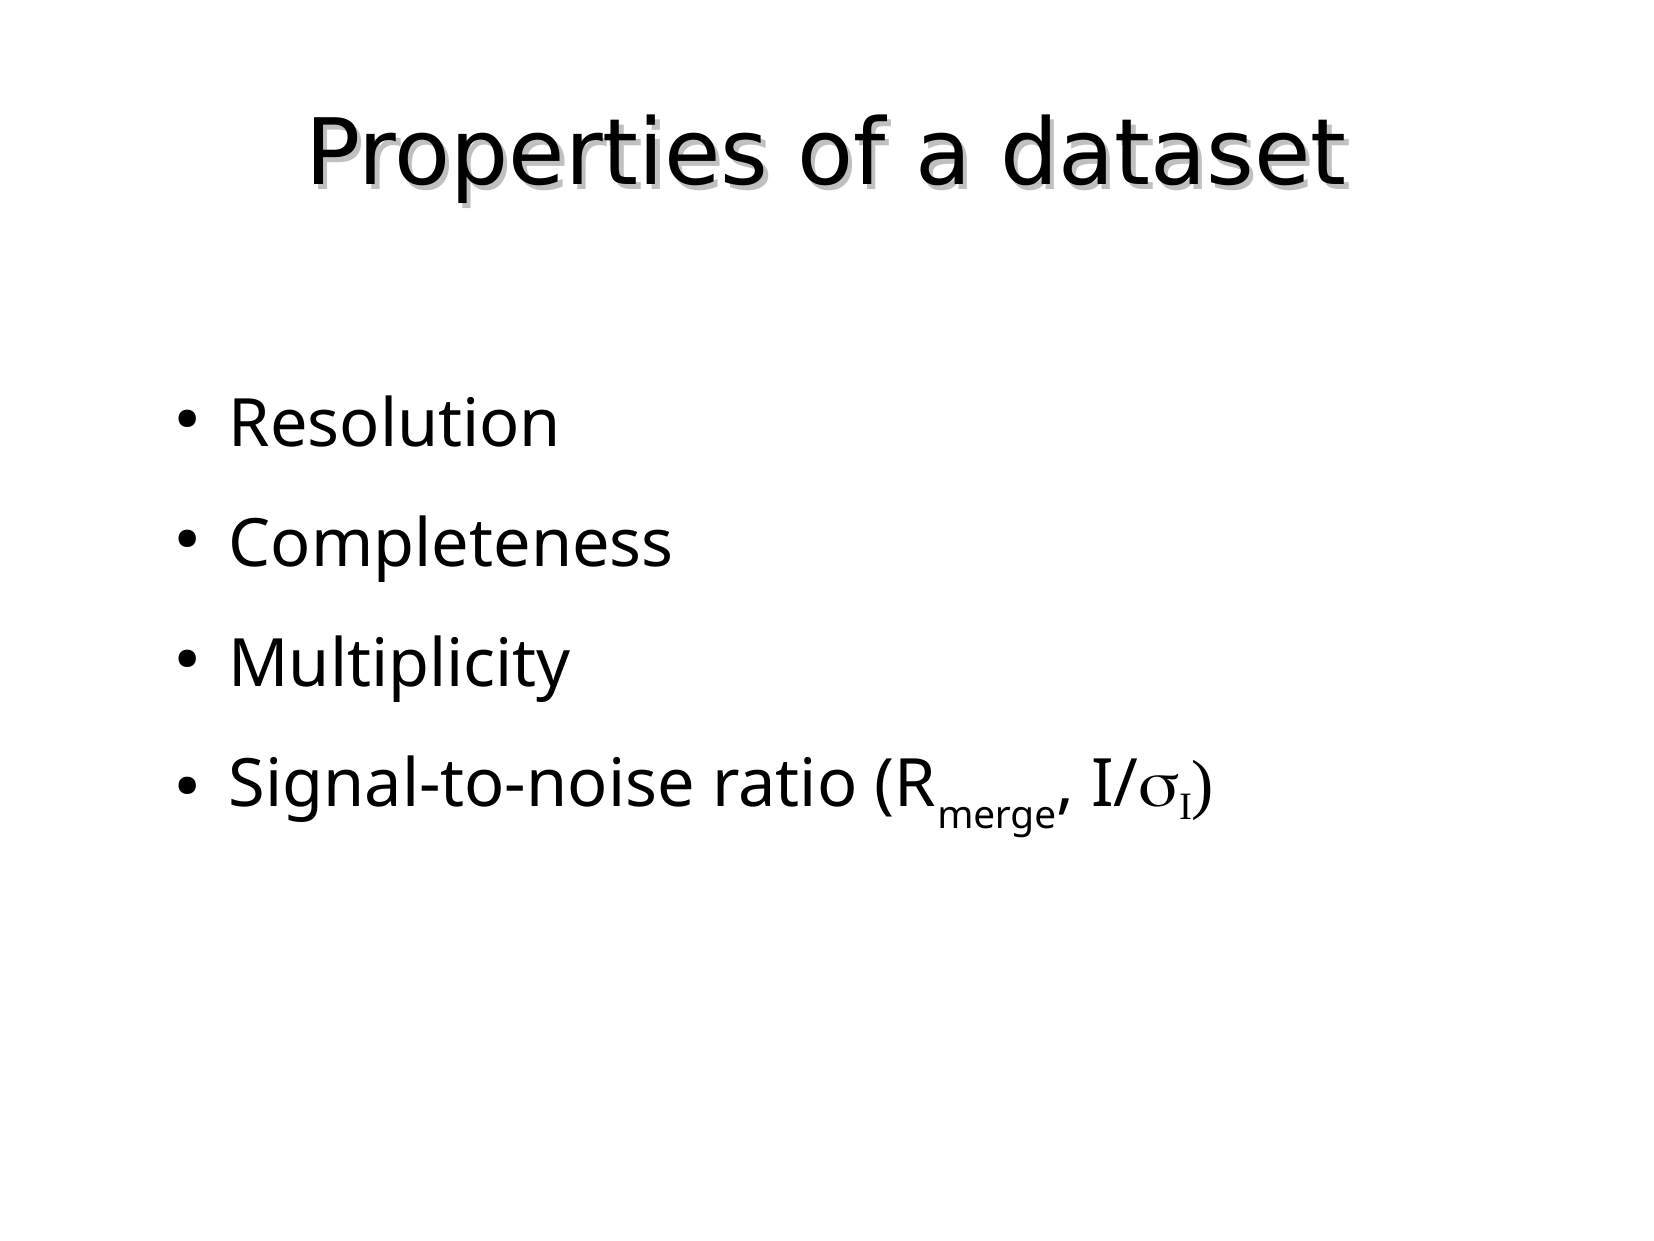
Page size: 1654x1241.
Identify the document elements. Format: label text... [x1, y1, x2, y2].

list Resolution Completeness Multiplicity Signal-to-noise ratio (Rmerge, I/I) [157, 375, 1463, 835]
title Properties of a dataset [82, 49, 1571, 257]
